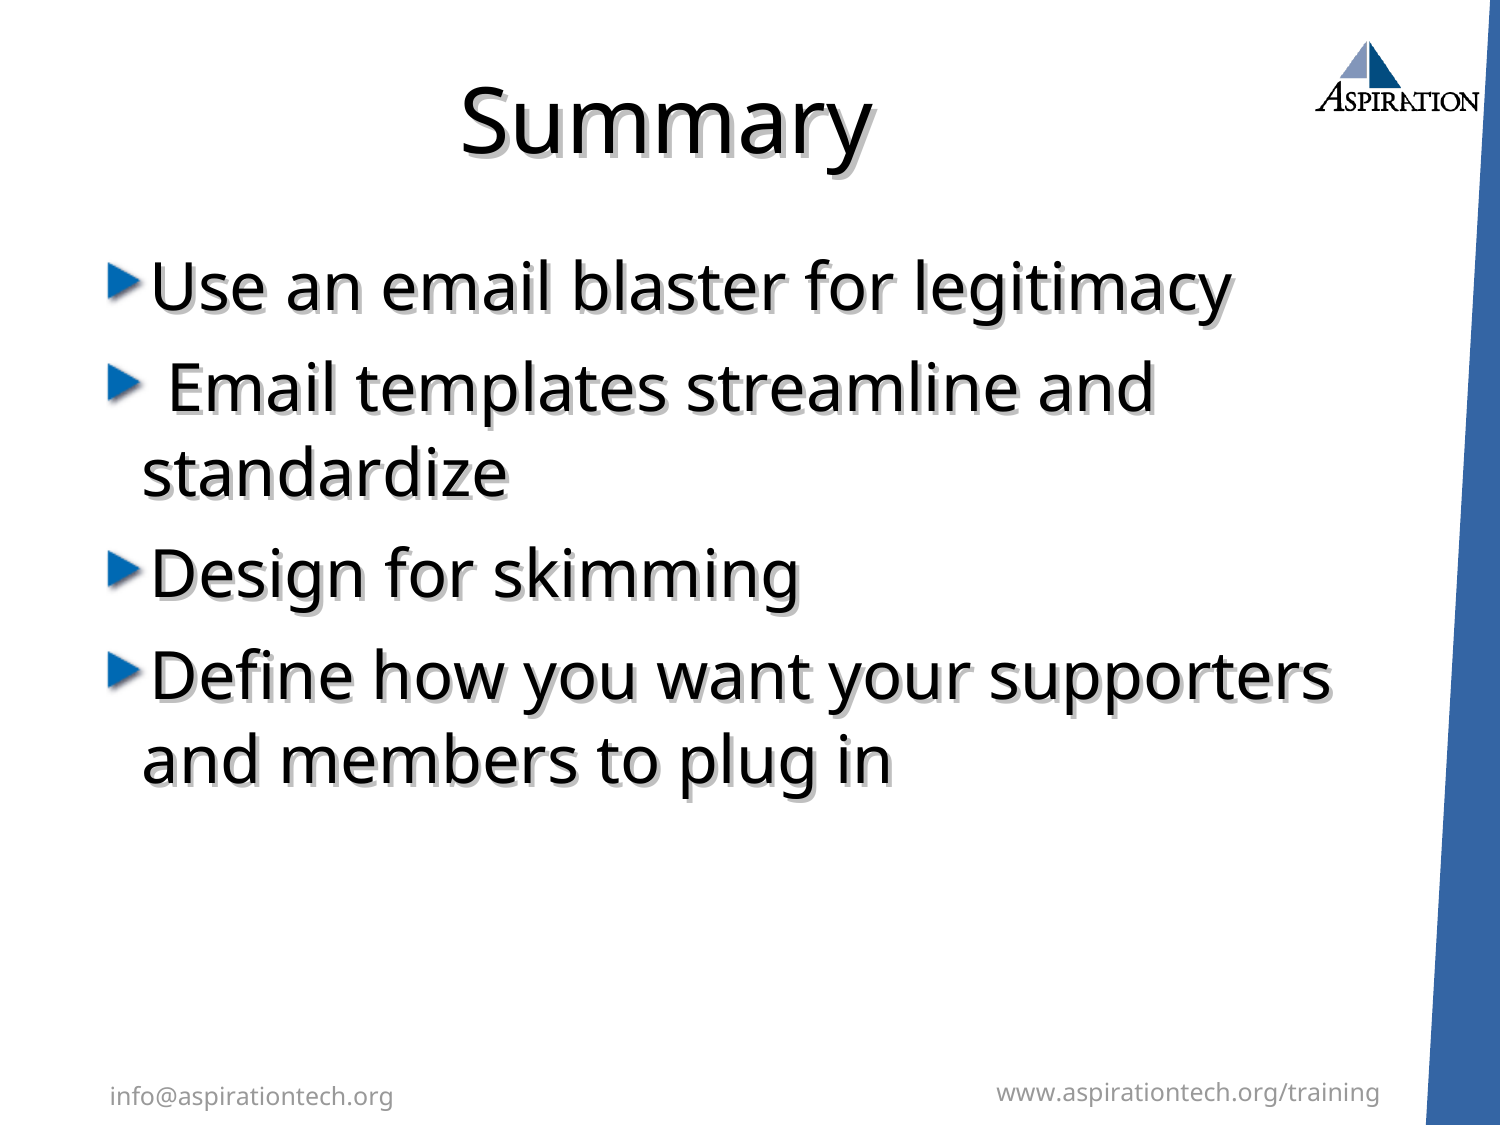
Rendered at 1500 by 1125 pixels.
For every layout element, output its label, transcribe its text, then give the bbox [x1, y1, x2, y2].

picture [1315, 41, 1480, 120]
title Summary [49, 19, 1284, 206]
list Use an email blaster for legitimacy Email templates streamline and standardize Design for skimming Define how you want your supporters and members to plug in [49, 238, 1447, 892]
